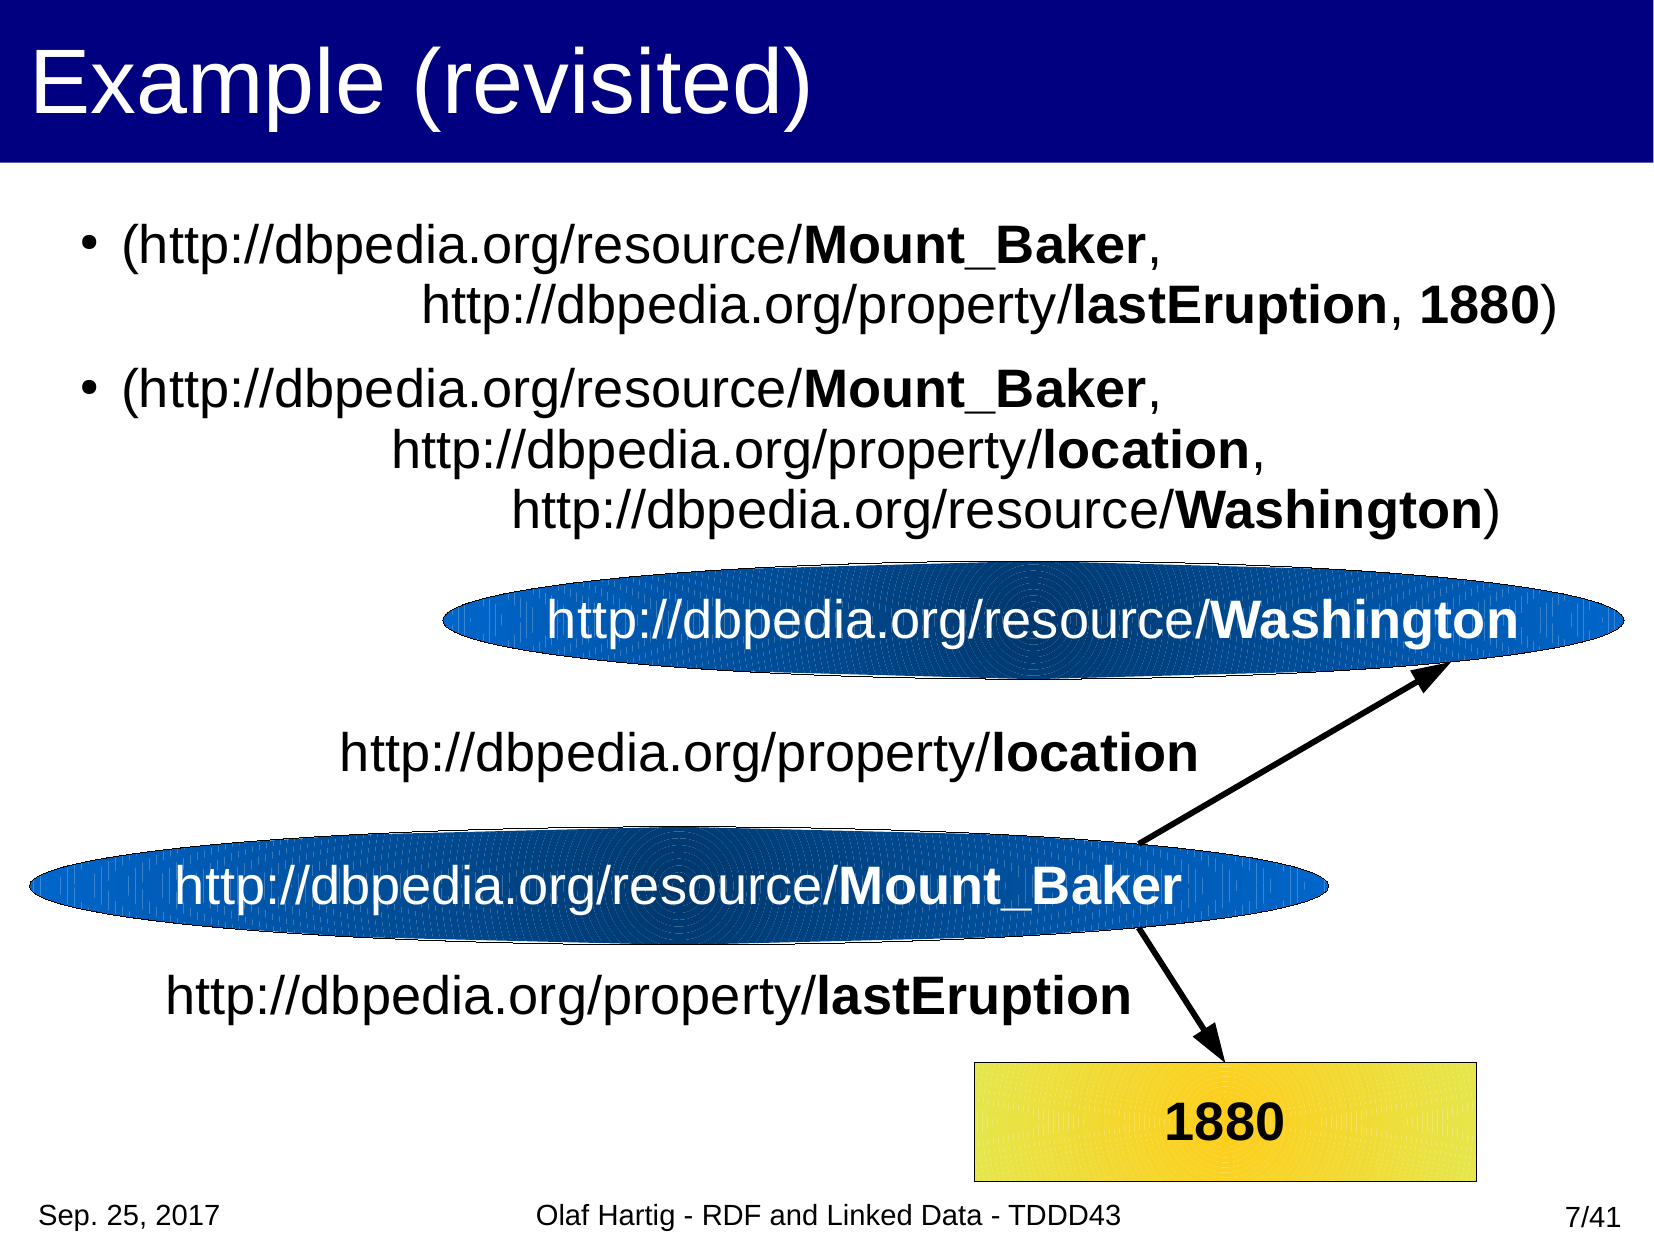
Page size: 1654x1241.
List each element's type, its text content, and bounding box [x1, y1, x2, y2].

text_box http://dbpedia.org/resource/Mount_Baker [29, 826, 1329, 945]
title Example (revisited) [0, 0, 1654, 163]
text_box (http://dbpedia.org/resource/Mount_Baker, http://dbpedia.org/property/lastEruption, 1880) (http://dbpedia.org/resource/Mount_Baker, http://dbpedia.org/property/location, http://dbpedia.org/resource/Washington) [29, 206, 1624, 562]
text_box http://dbpedia.org/resource/Washington [442, 562, 1625, 680]
text_box 1880 [974, 1062, 1477, 1182]
